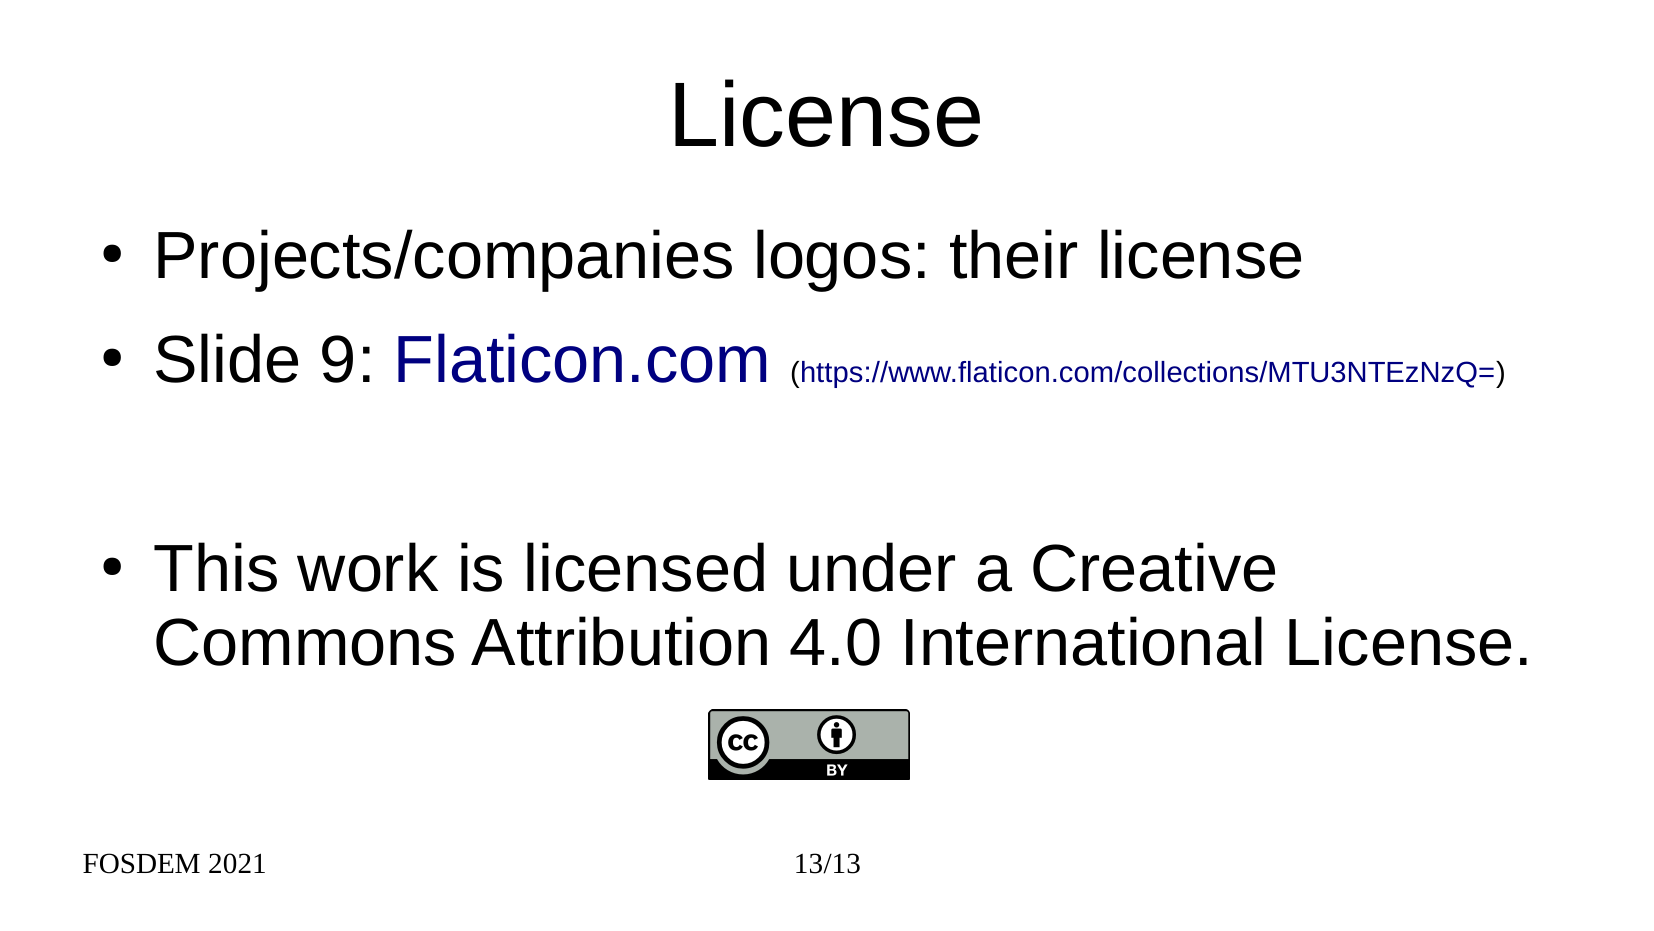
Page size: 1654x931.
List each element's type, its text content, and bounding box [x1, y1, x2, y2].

picture [708, 709, 910, 780]
title License [82, 37, 1571, 193]
list Projects/companies logos: their license Slide 9: Flaticon.com (https://www.flaticon.com/collections/MTU3NTEzNzQ=) This work is licensed under a Creative Commons Attribution 4.0 International License. [82, 217, 1571, 758]
